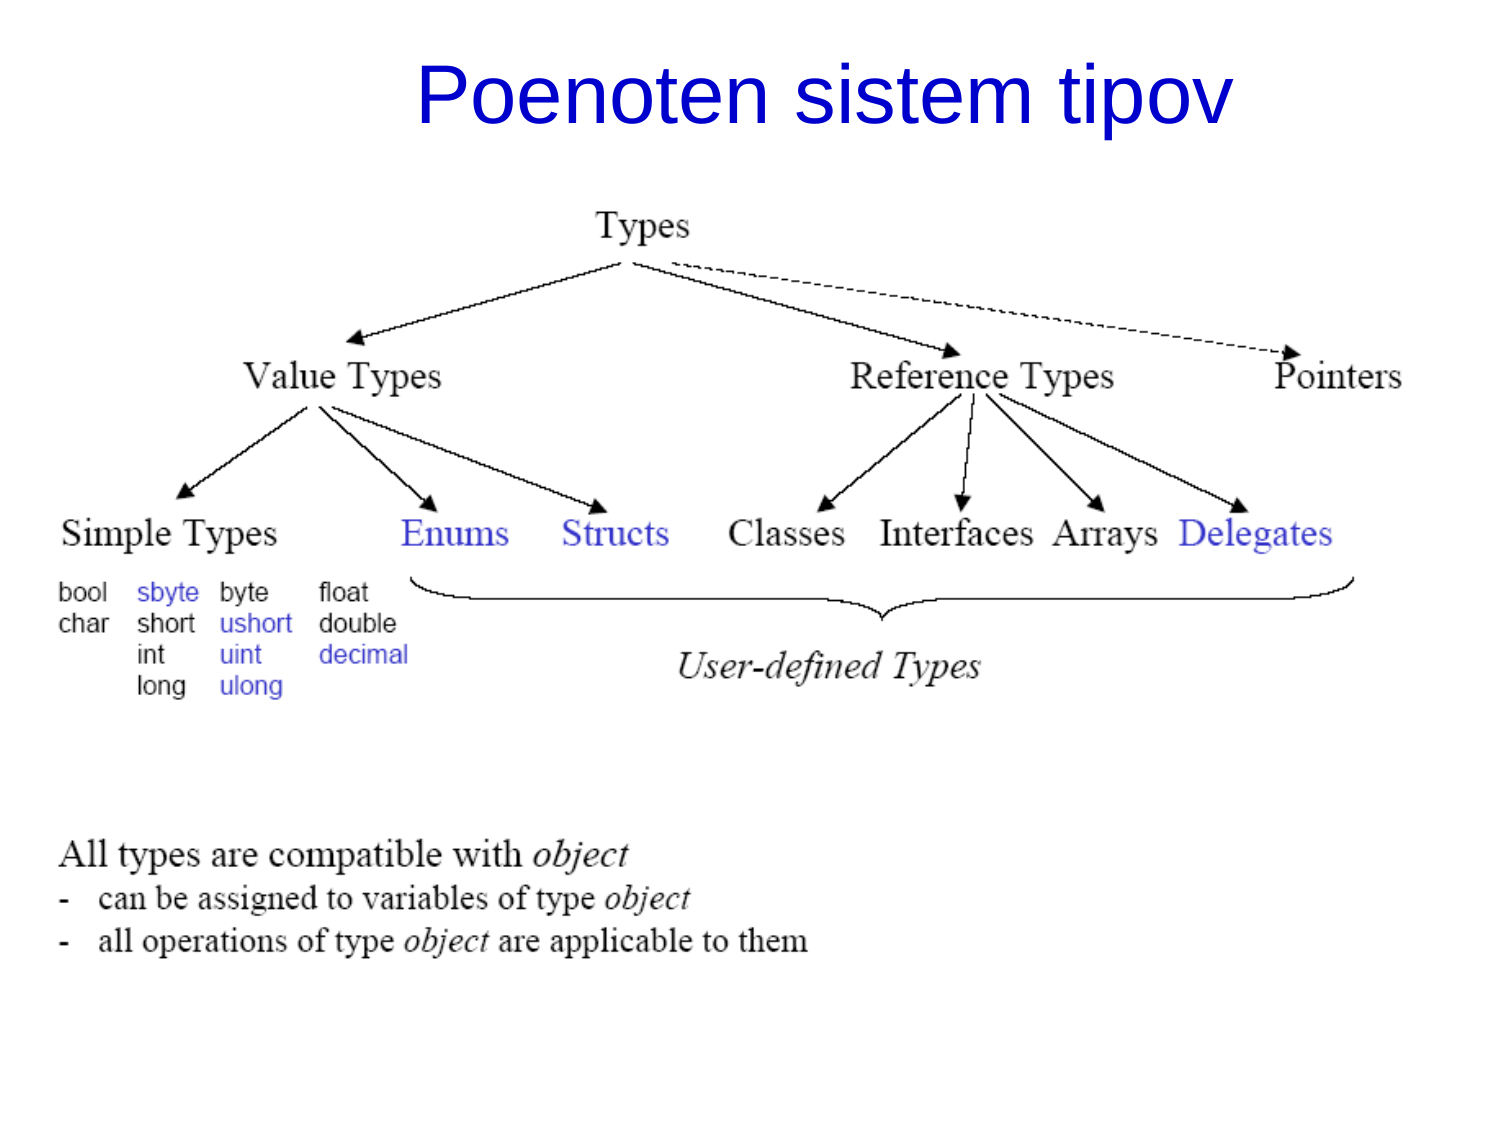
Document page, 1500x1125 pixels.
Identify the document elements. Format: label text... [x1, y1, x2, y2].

title Poenoten sistem tipov [150, 30, 1500, 149]
picture [0, 148, 1436, 1016]
